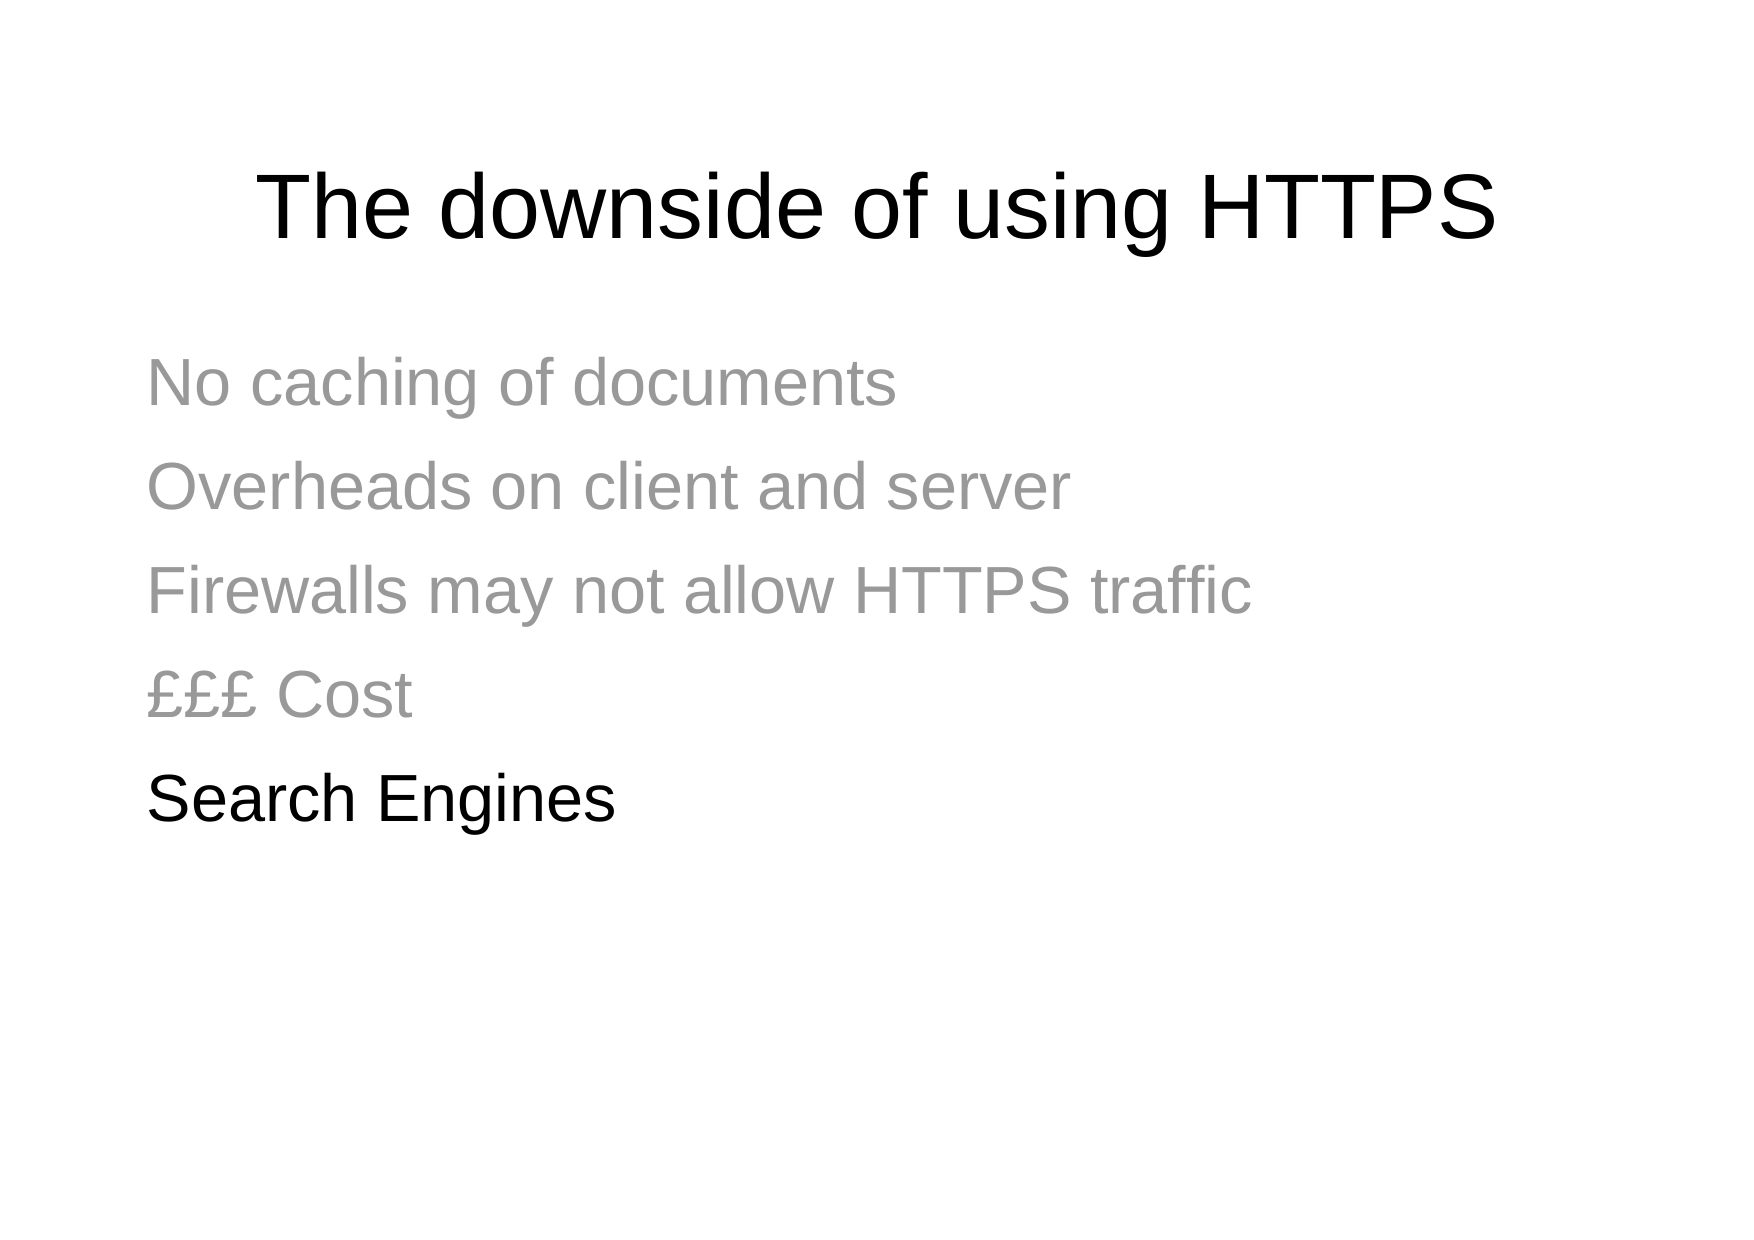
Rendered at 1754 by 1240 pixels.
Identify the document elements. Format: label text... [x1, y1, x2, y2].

list No caching of documents Overheads on client and server Firewalls may not allow HTTPS traffic £££ Cost Search Engines [128, 344, 1627, 1126]
title The downside of using HTTPS [128, 102, 1627, 310]
